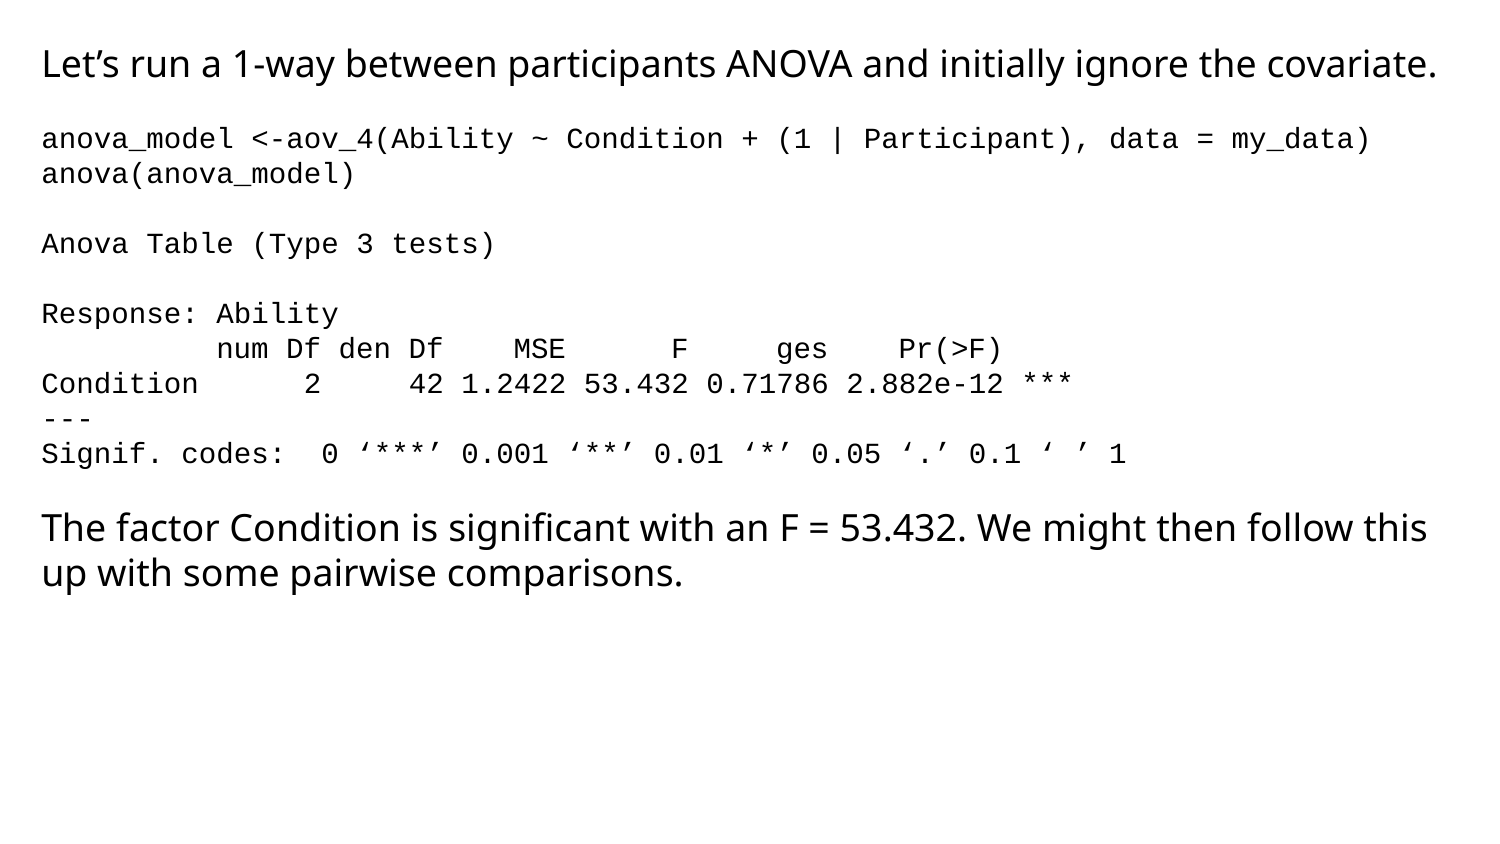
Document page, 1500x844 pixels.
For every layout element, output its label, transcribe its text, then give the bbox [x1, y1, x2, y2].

text_box Let’s run a 1-way between participants ANOVA and initially ignore the covariate. anova_model <-aov_4(Ability ~ Condition + (1 | Participant), data = my_data) anova(anova_model) Anova Table (Type 3 tests) Response: Ability num Df den Df MSE F ges Pr(>F) Condition 2 42 1.2422 53.432 0.71786 2.882e-12 *** --- Signif. codes: 0 ‘***’ 0.001 ‘**’ 0.01 ‘*’ 0.05 ‘.’ 0.1 ‘ ’ 1 The factor Condition is significant with an F = 53.432. We might then follow this up with some pairwise comparisons. [26, 24, 1477, 811]
